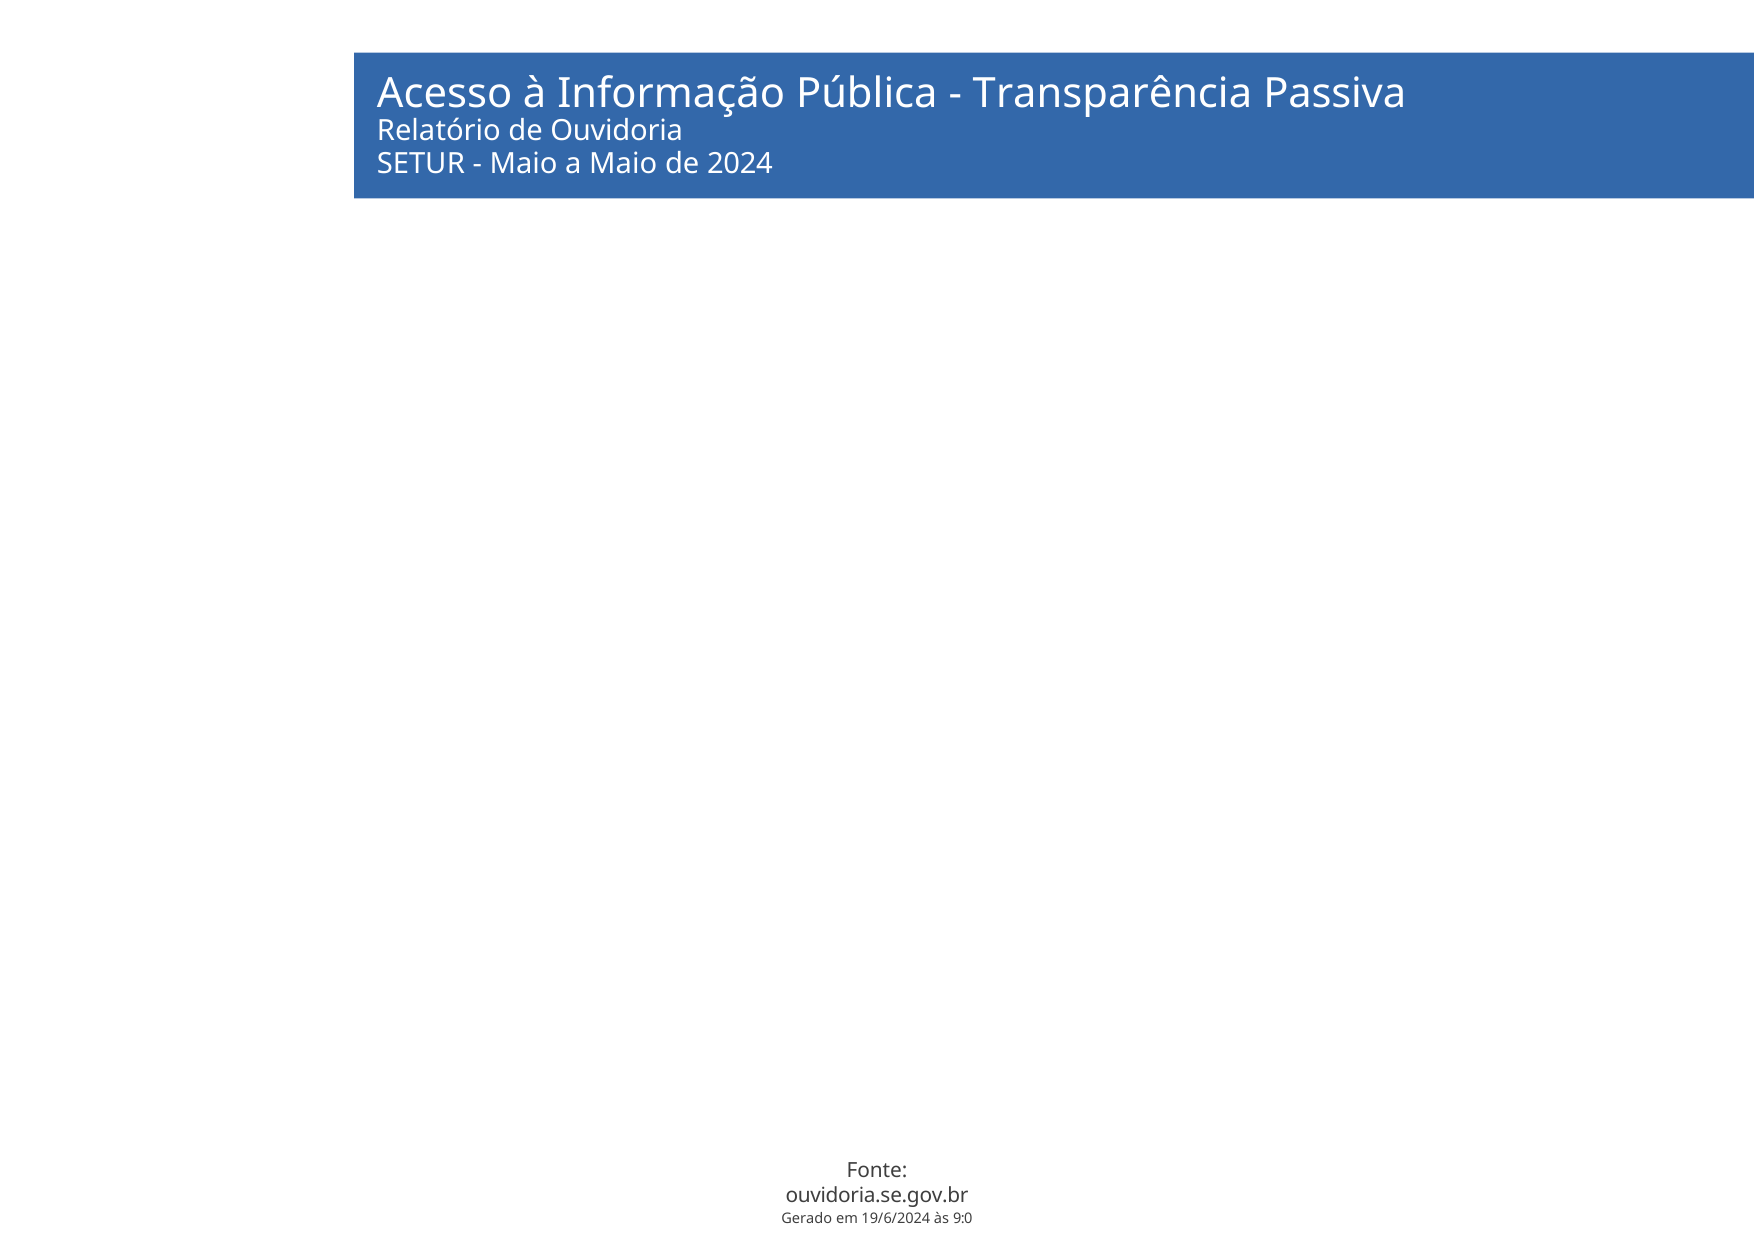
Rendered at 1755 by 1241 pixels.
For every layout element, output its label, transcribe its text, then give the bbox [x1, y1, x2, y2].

text_box Acesso à Informação Pública - Transparência Passiva Relatório de Ouvidoria SETUR - Maio a Maio de 2024 [354, 52, 1754, 199]
text_box Fonte: ouvidoria.se.gov.br Gerado em 19/6/2024 às 9:0 [754, 1156, 1000, 1204]
